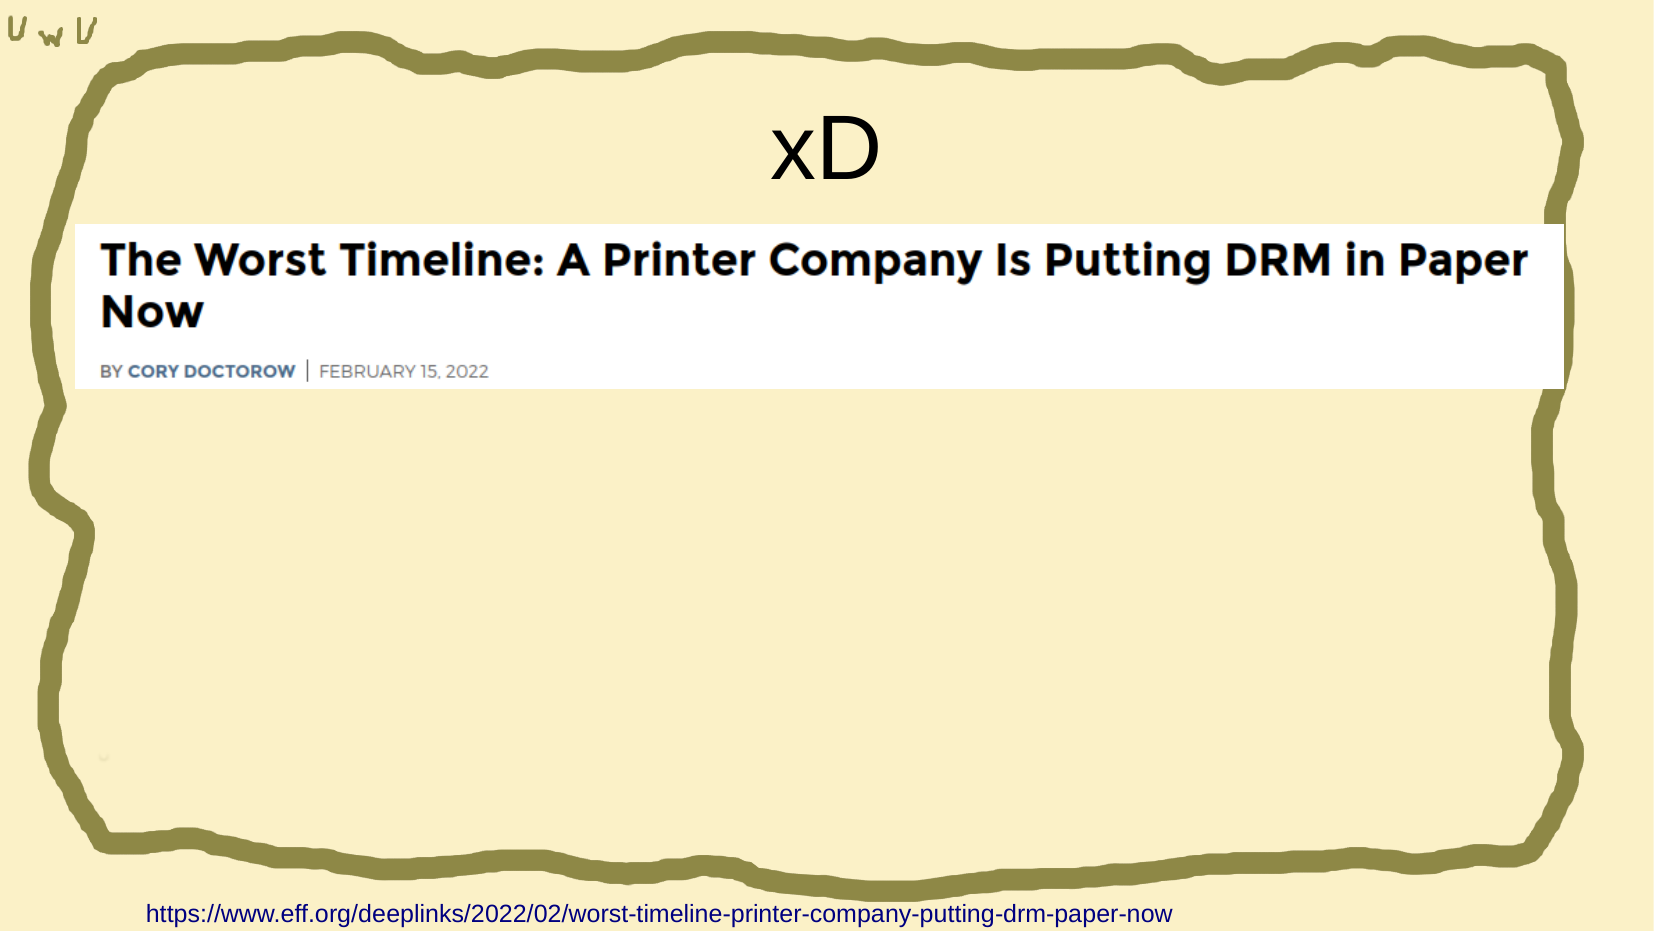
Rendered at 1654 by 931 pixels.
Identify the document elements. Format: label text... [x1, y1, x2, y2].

title xD [82, 69, 1571, 226]
list https://www.eff.org/deeplinks/2022/02/worst-timeline-printer-company-putting-drm-paper-now [75, 900, 1564, 931]
picture [0, 0, 1654, 931]
